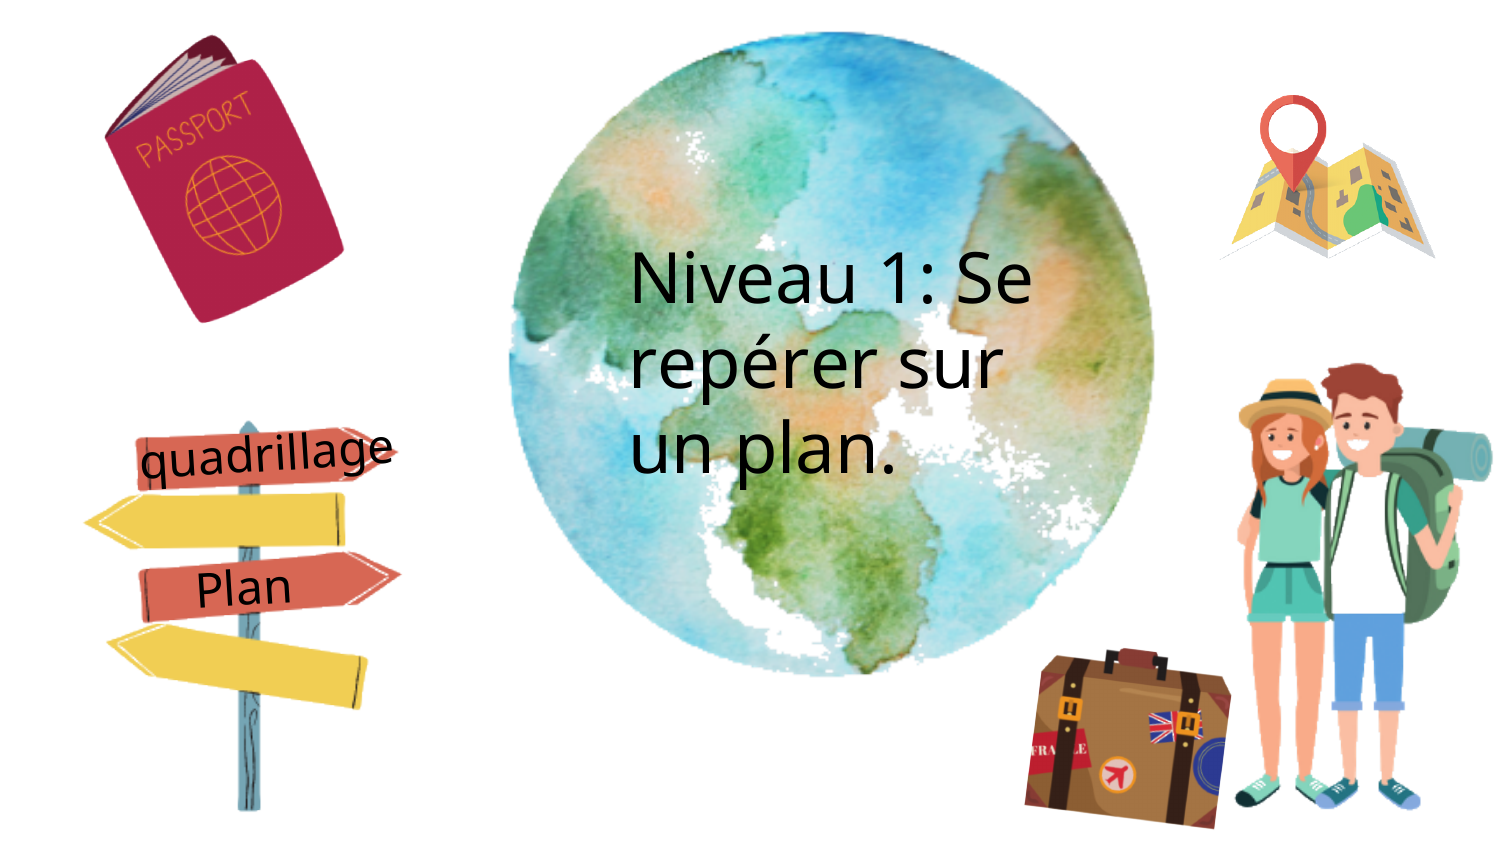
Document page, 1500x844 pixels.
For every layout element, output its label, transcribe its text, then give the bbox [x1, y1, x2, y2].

text_box Plan [177, 516, 659, 635]
picture [16, 0, 374, 360]
text_box Niveau 1: Se repérer sur un plan. [613, 217, 1091, 506]
picture [0, 16, 1500, 844]
text_box quadrillage [121, 387, 603, 506]
